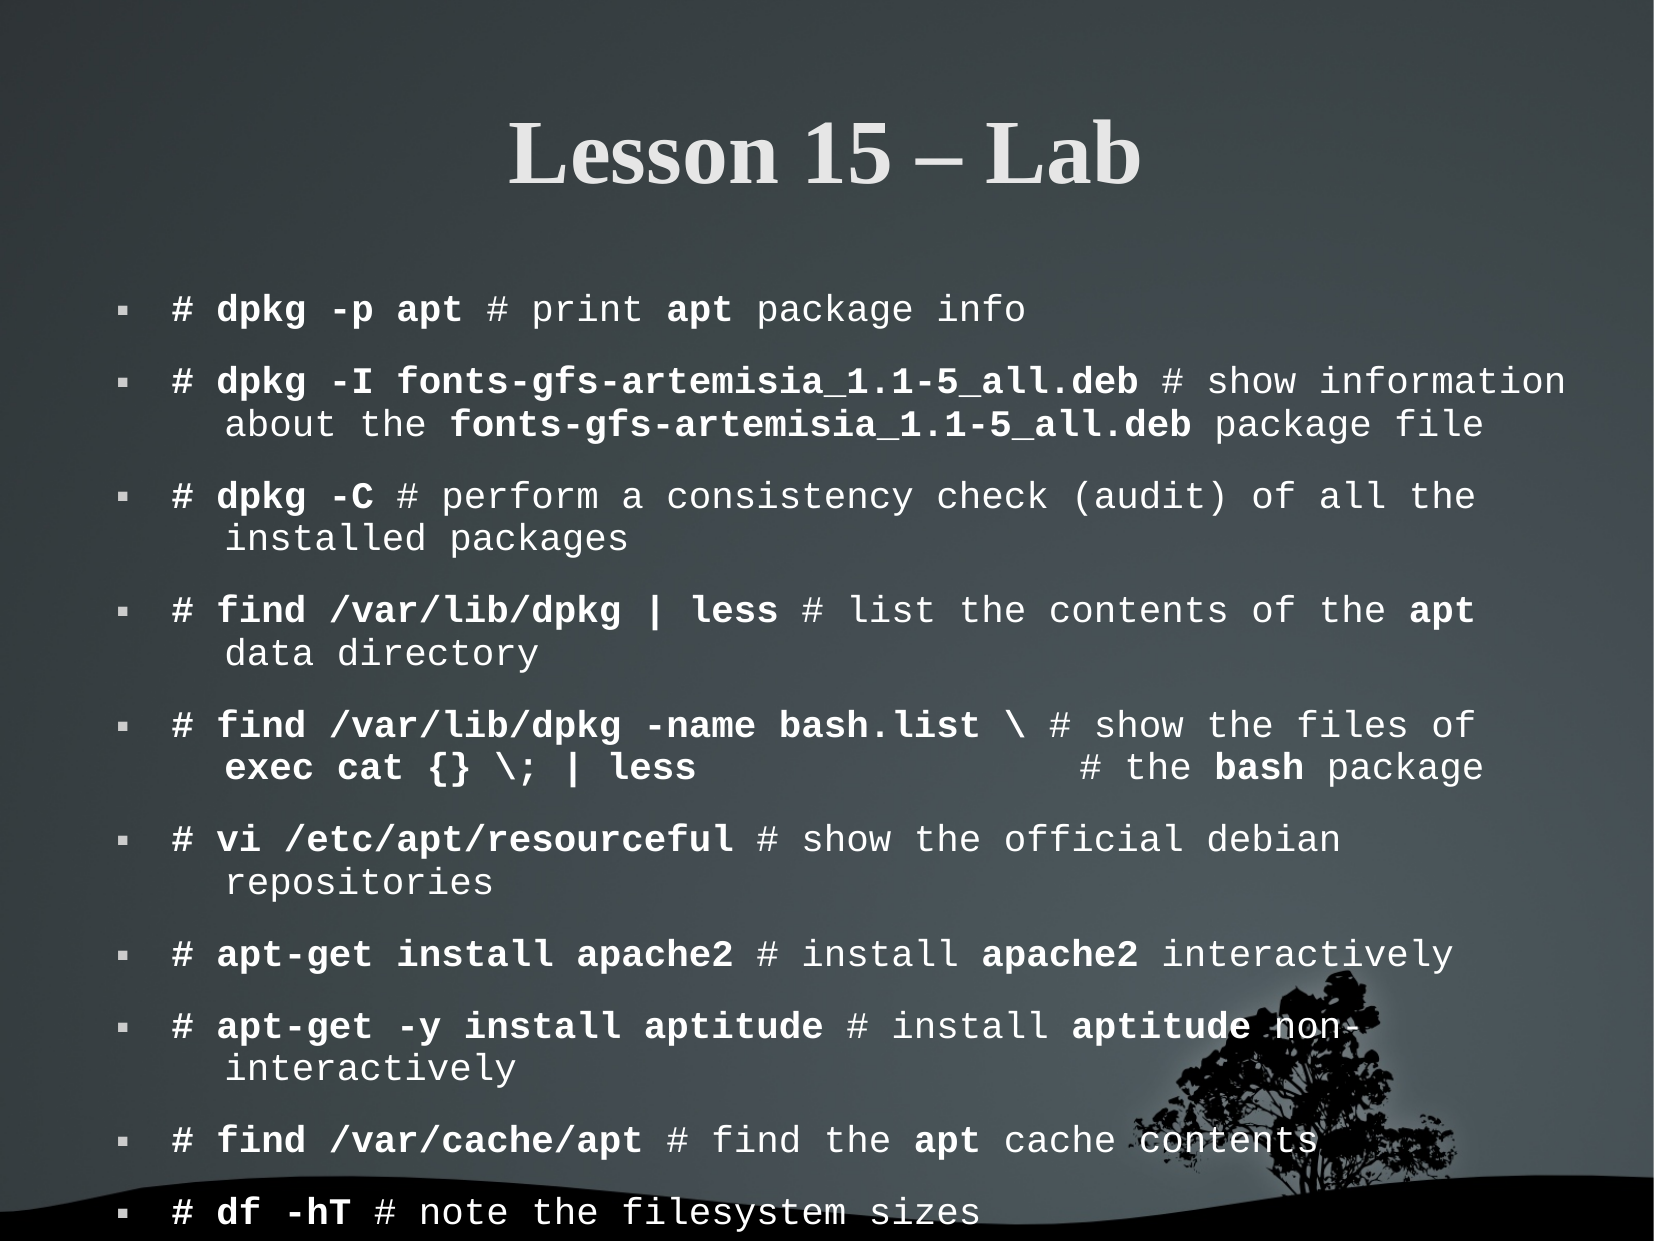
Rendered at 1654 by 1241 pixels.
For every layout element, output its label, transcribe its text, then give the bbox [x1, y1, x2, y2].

list # dpkg -p apt # print apt package info # dpkg -I fonts-gfs-artemisia_1.1-5_all.deb # show information about the fonts-gfs-artemisia_1.1-5_all.deb package file # dpkg -C # perform a consistency check (audit) of all the installed packages # find /var/lib/dpkg | less # list the contents of the apt data directory # find /var/lib/dpkg -name bash.list \ # show the files of exec cat {} \; | less # the bash package # vi /etc/apt/resourceful # show the official debian repositories # apt-get install apache2 # install apache2 interactively # apt-get -y install aptitude # install aptitude non-interactively # find /var/cache/apt # find the apt cache contents # df -hT # note the filesystem sizes # apt-get clean # clean the apt cache # df -hT # any differences? [82, 290, 1571, 1176]
title Lesson 15 – Lab [82, 49, 1571, 257]
picture [0, 0, 1654, 1241]
